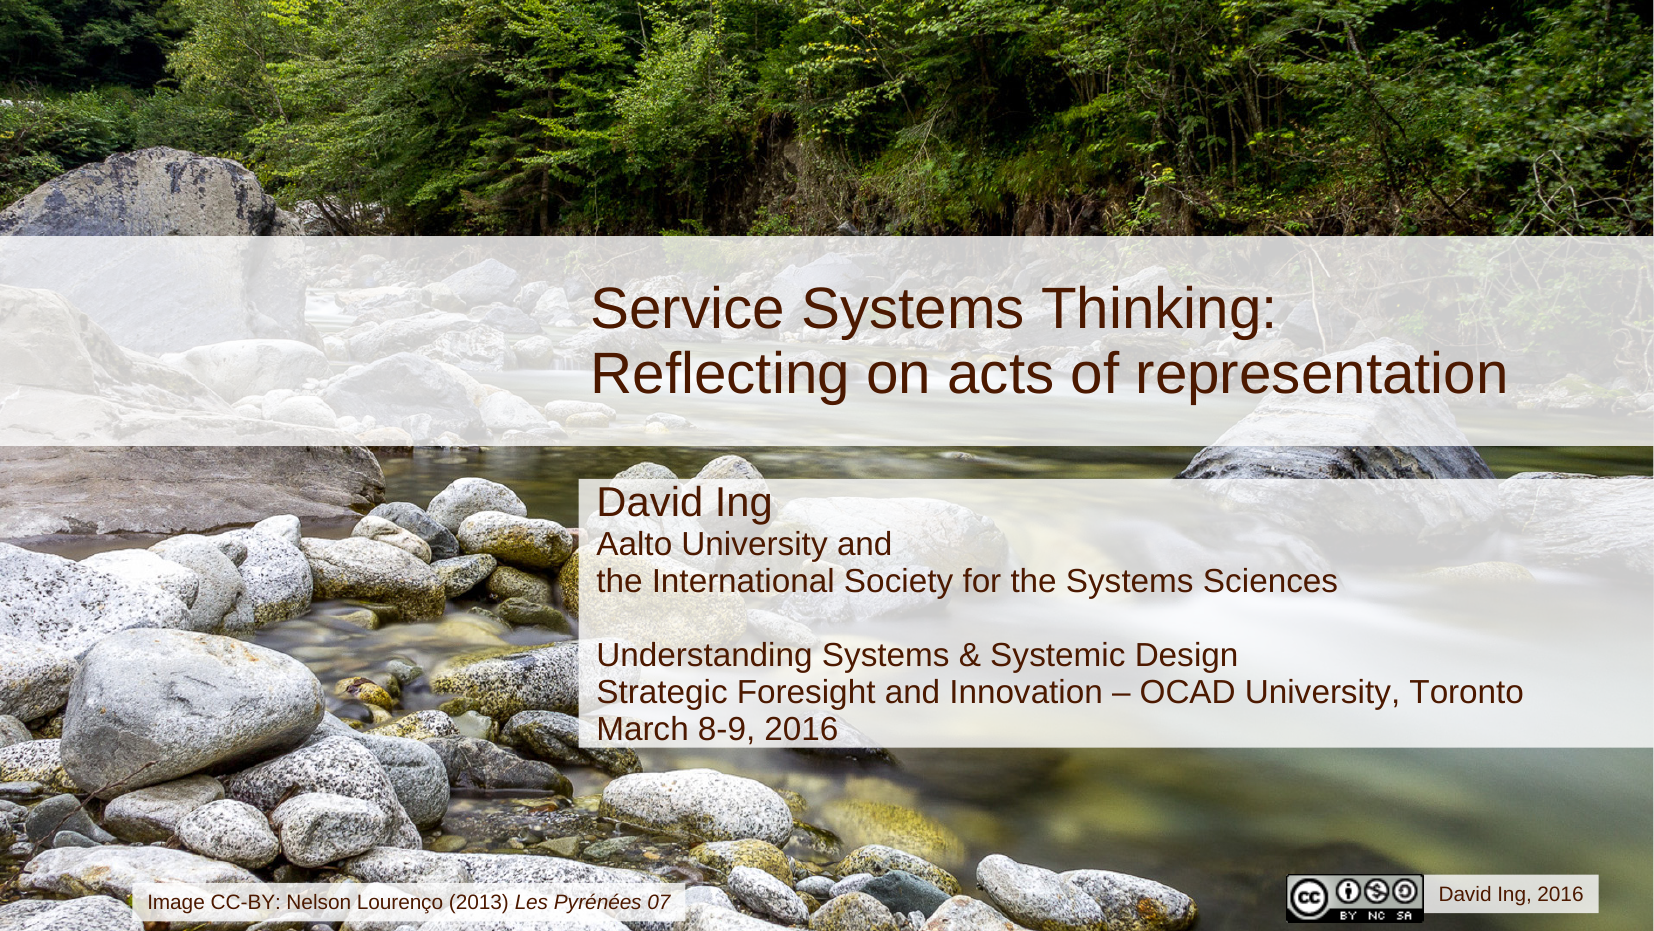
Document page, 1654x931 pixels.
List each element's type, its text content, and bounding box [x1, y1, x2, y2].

text_box David Ing, 2016 [1424, 874, 1599, 914]
title Service Systems Thinking: Reflecting on acts of representation [0, 236, 1654, 446]
picture [0, 446, 1654, 931]
list David Ing Aalto University and the International Society for the Systems Sciences Understanding Systems & Systemic Design Strategic Foresight and Innovation – OCAD University, Toronto March 8-9, 2016 [578, 478, 1654, 748]
picture [0, 0, 1654, 236]
